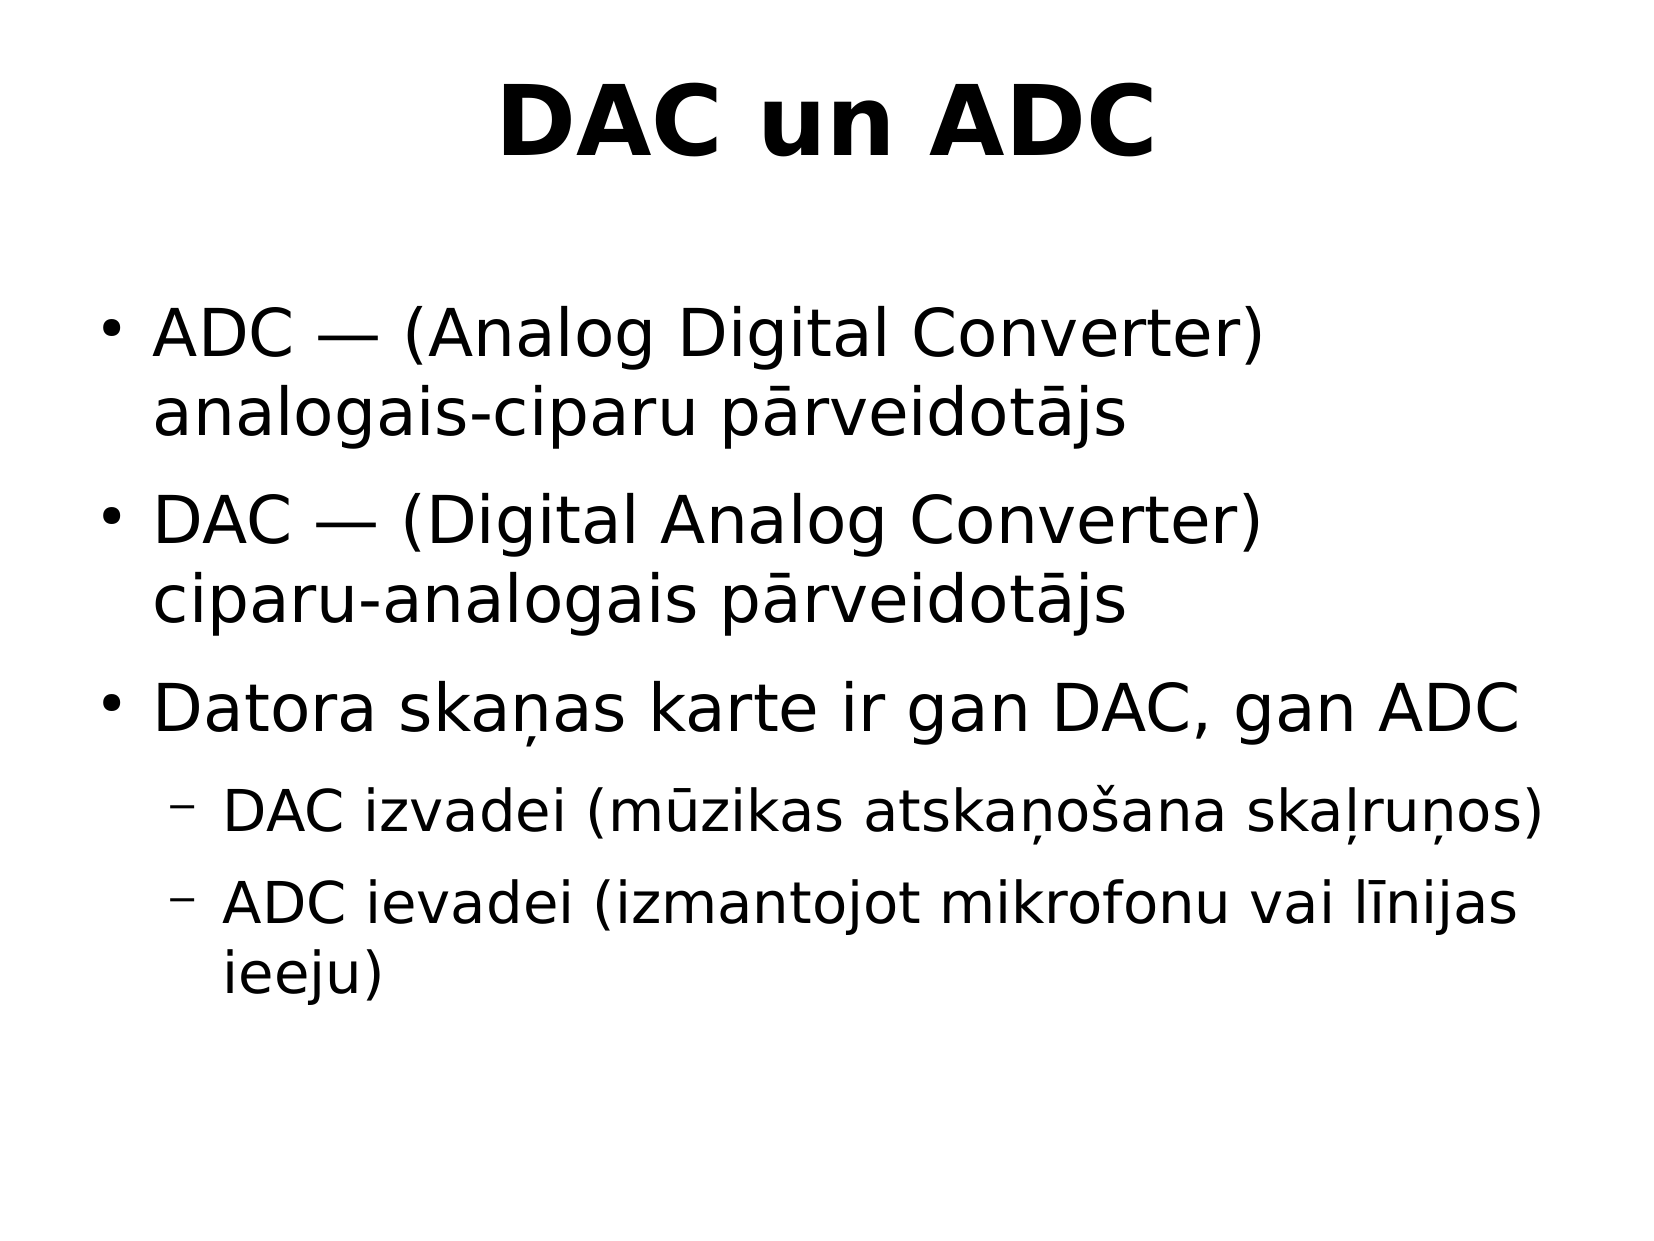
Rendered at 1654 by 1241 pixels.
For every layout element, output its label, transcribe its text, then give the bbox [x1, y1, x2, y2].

list ADC — (Analog Digital Converter) analogais-ciparu pārveidotājs DAC — (Digital Analog Converter) ciparu-analogais pārveidotājs Datora skaņas karte ir gan DAC, gan ADC DAC izvadei (mūzikas atskaņošana skaļruņos) ADC ievadei (izmantojot mikrofonu vai līnijas ieeju) [82, 290, 1571, 1010]
title DAC un ADC [82, 49, 1571, 195]
